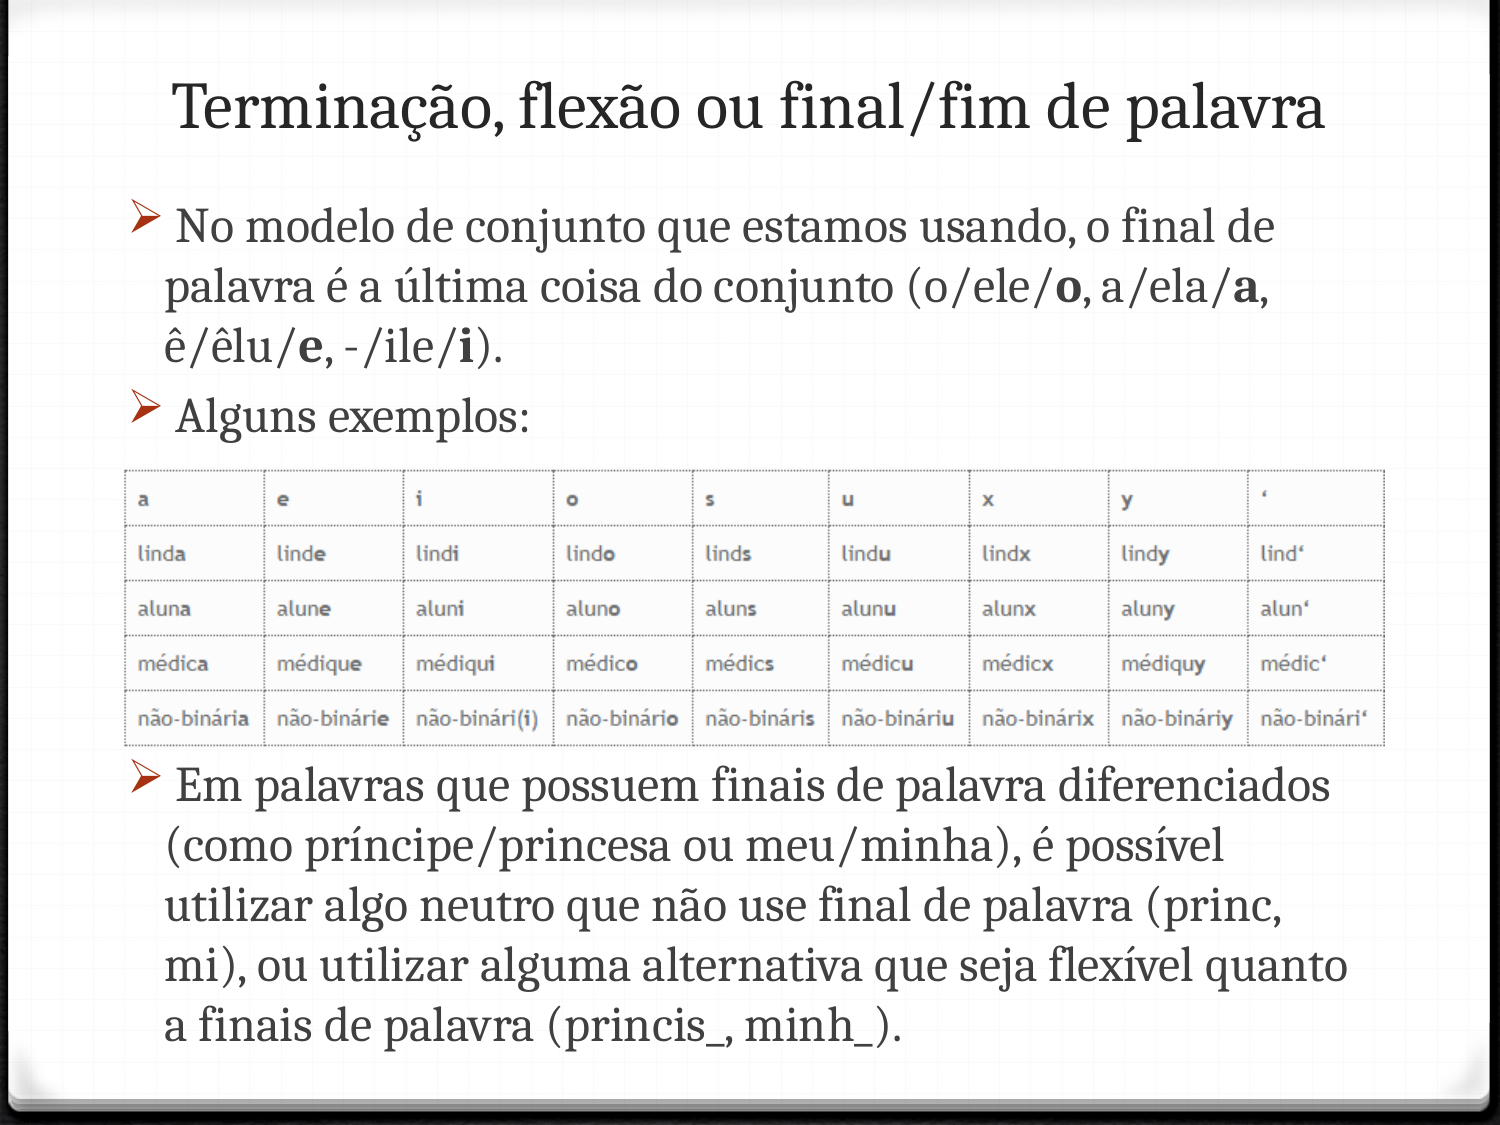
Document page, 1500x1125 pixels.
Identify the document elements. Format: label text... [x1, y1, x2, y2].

list No modelo de conjunto que estamos usando, o final de palavra é a última coisa do conjunto (o/ele/o, a/ela/a, ê/êlu/e, -/ile/i). Alguns exemplos: Em palavras que possuem finais de palavra diferenciados (como príncipe/princesa ou meu/minha), é possível utilizar algo neutro que não use final de palavra (princ, mi), ou utilizar alguma alternativa que seja flexível quanto a finais de palavra (princis_, minh_). [112, 184, 1376, 1083]
title Terminação, flexão ou final/fim de palavra [90, 0, 1410, 220]
picture [0, 0, 1500, 1125]
